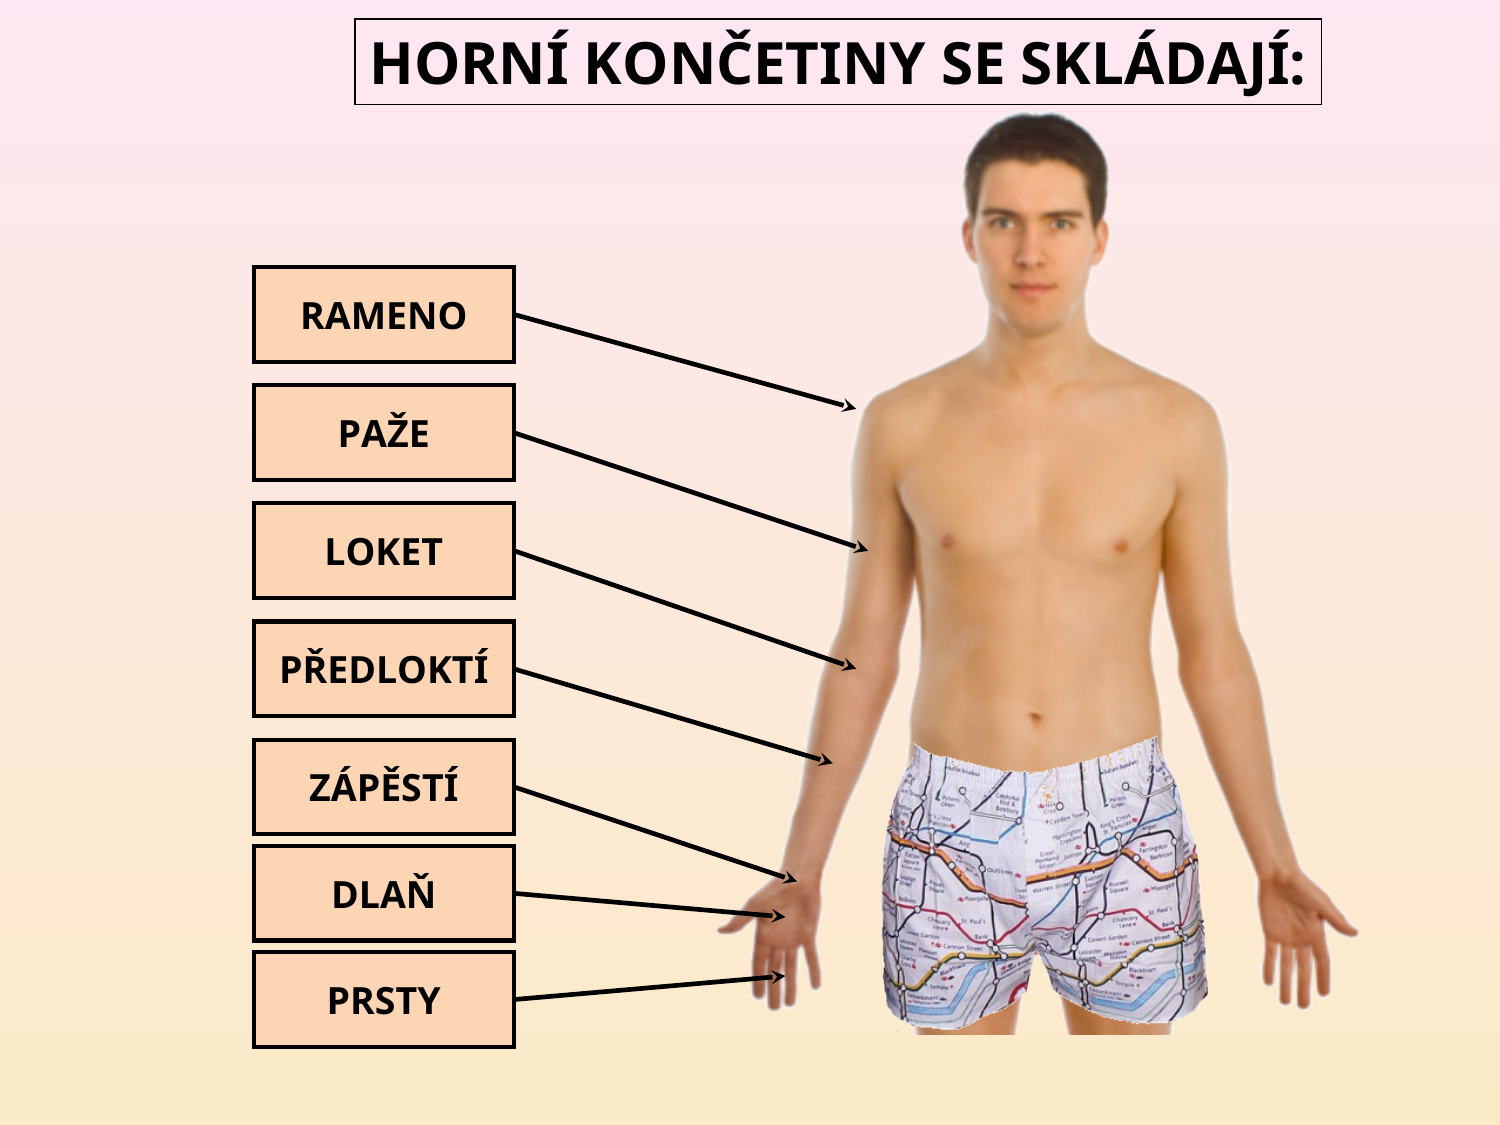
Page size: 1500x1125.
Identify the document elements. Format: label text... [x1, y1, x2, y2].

text_box DLAŇ [253, 846, 514, 941]
text_box LOKET [253, 503, 514, 598]
picture [714, 101, 1365, 1035]
text_box PŘEDLOKTÍ [253, 621, 514, 717]
text_box PAŽE [253, 385, 514, 480]
text_box ZÁPĚSTÍ [253, 739, 514, 835]
text_box RAMENO [253, 267, 514, 362]
text_box PRSTY [253, 952, 514, 1047]
text_box HORNÍ KONČETINY SE SKLÁDAJÍ: [354, 19, 1322, 105]
